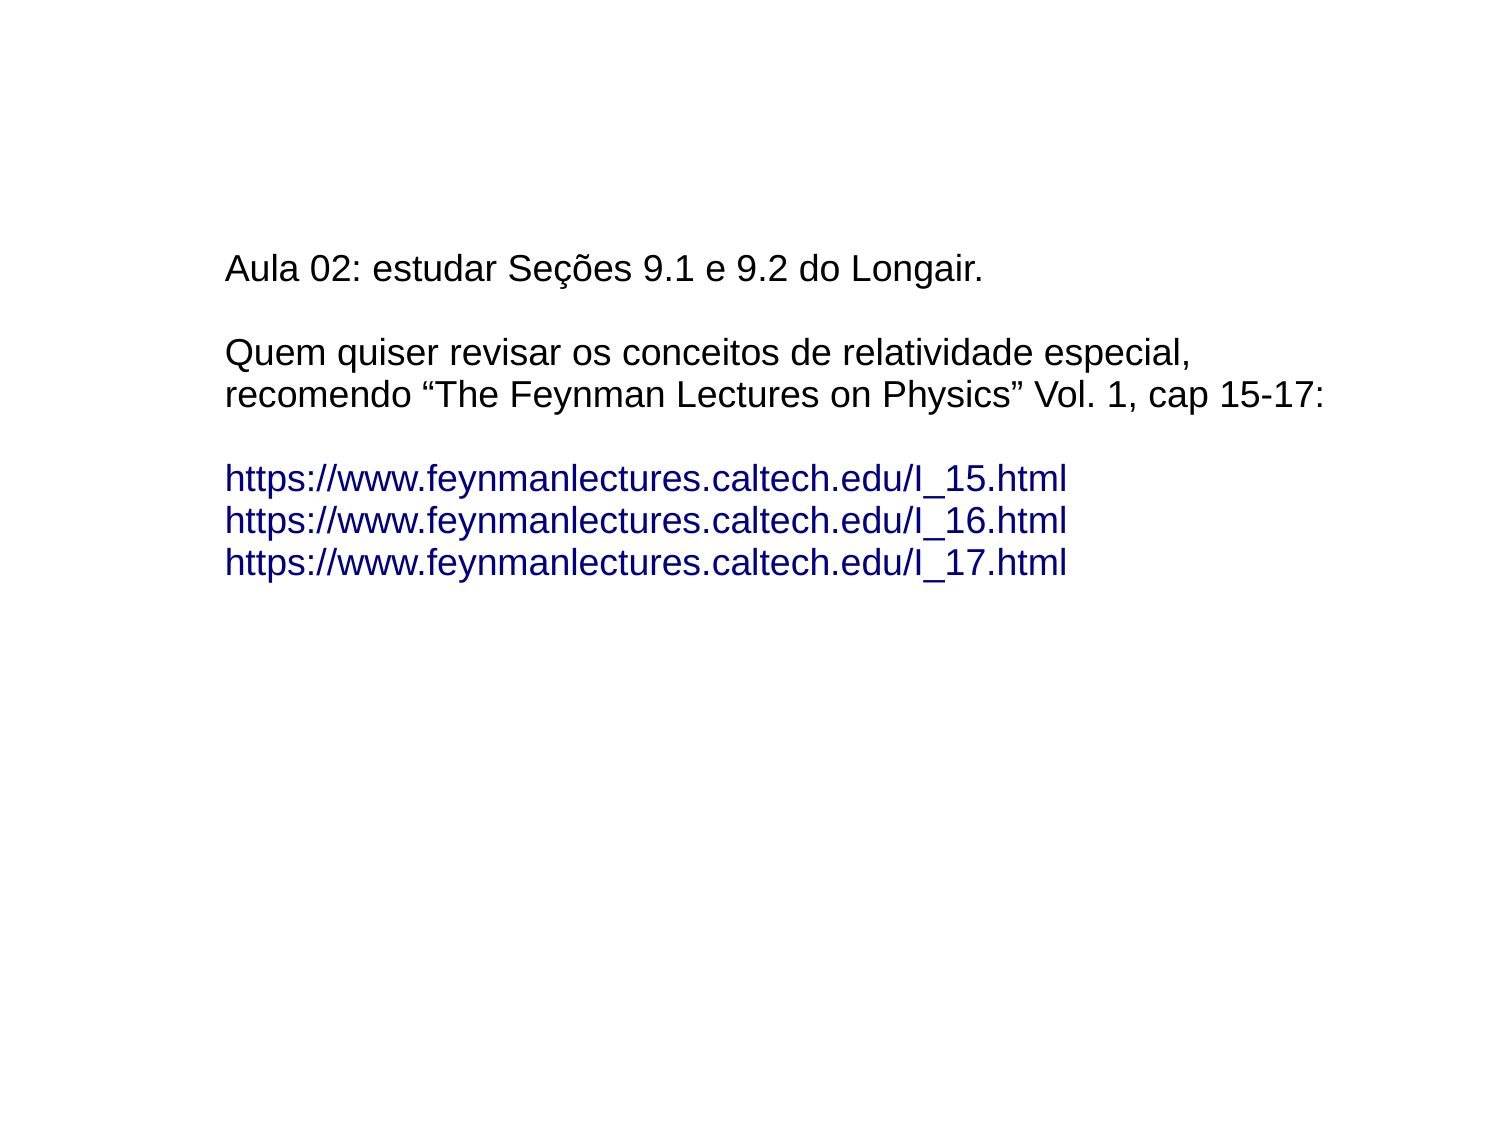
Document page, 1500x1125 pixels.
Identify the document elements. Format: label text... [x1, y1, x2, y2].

text_box Aula 02: estudar Seções 9.1 e 9.2 do Longair. Quem quiser revisar os conceitos de relatividade especial, recomendo “The Feynman Lectures on Physics” Vol. 1, cap 15-17: https://www.feynmanlectures.caltech.edu/I_15.html https://www.feynmanlectures.caltech.edu/I_16.html https://www.feynmanlectures.caltech.edu/I_17.html [209, 239, 1341, 675]
